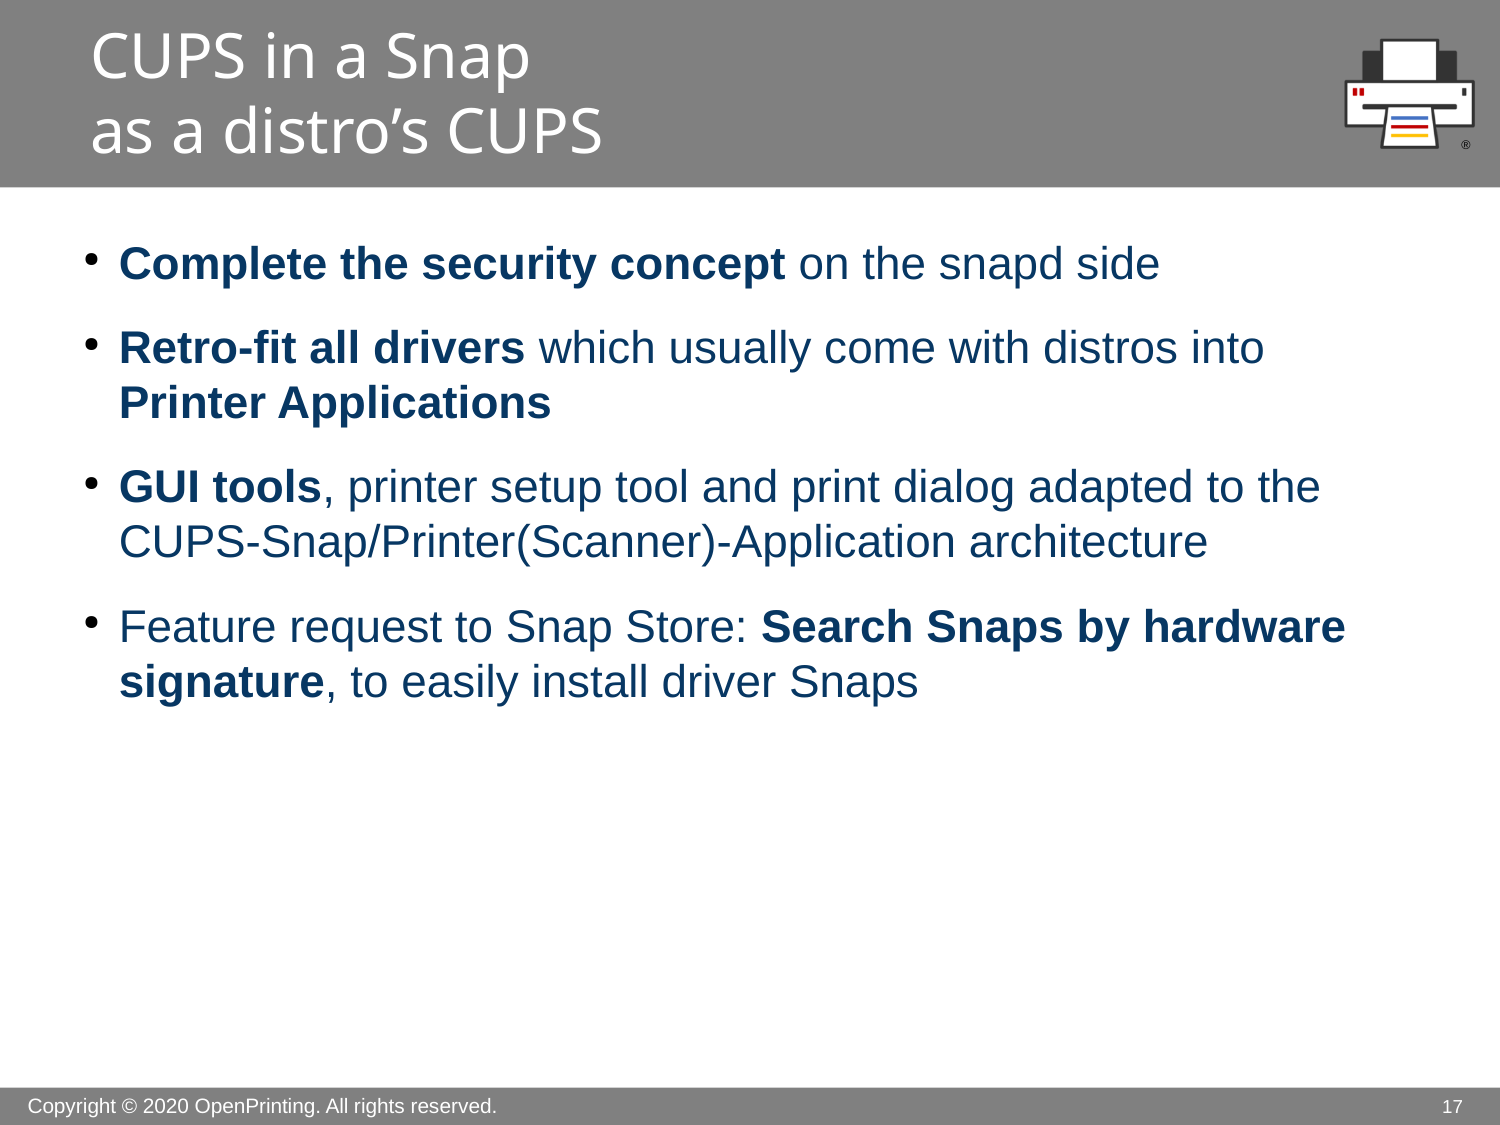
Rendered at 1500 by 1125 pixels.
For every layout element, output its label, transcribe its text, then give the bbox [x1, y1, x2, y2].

list Complete the security concept on the snapd side Retro-fit all drivers which usually come with distros into Printer Applications GUI tools, printer setup tool and print dialog adapted to the CUPS-Snap/Printer(Scanner)-Application architecture Feature request to Snap Store: Search Snaps by hardware signature, to easily install driver Snaps [75, 224, 1425, 1067]
title CUPS in a Snap as a distro’s CUPS [75, 7, 1317, 175]
picture [1339, 33, 1480, 154]
slide_number <number> [1405, 1087, 1500, 1125]
